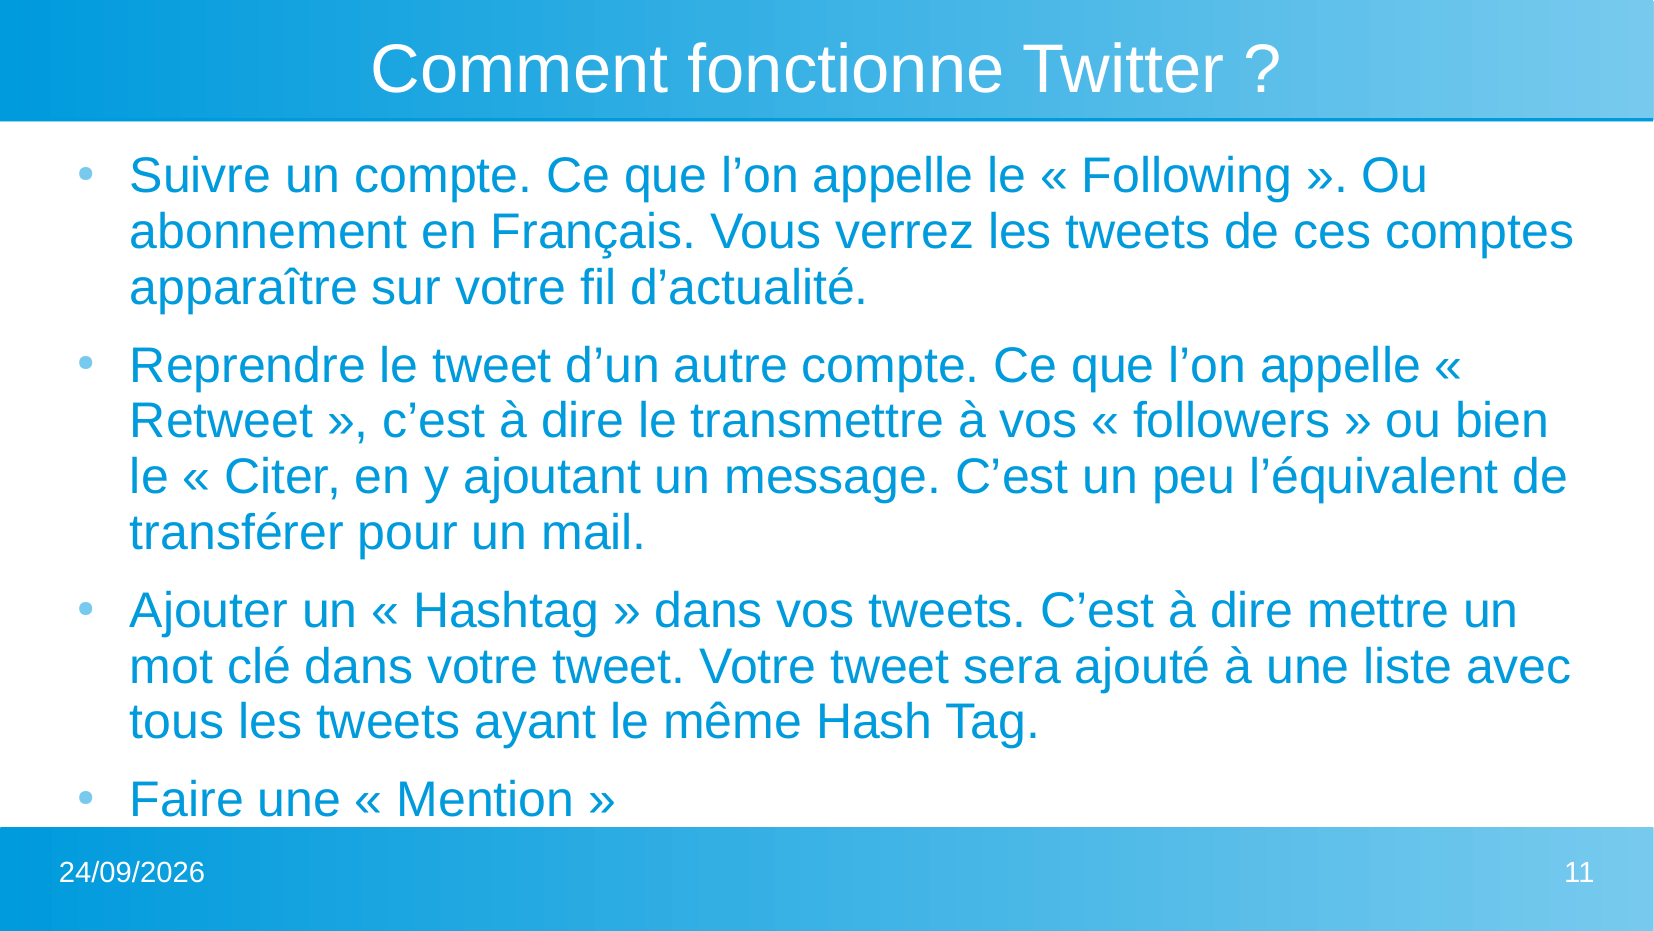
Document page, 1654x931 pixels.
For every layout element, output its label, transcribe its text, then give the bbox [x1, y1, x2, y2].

list Suivre un compte. Ce que l’on appelle le « Following ». Ou abonnement en Français. Vous verrez les tweets de ces comptes apparaître sur votre fil d’actualité. Reprendre le tweet d’un autre compte. Ce que l’on appelle « Retweet », c’est à dire le transmettre à vos « followers » ou bien le « Citer, en y ajoutant un message. C’est un peu l’équivalent de transférer pour un mail. Ajouter un « Hashtag » dans vos tweets. C’est à dire mettre un mot clé dans votre tweet. Votre tweet sera ajouté à une liste avec tous les tweets ayant le même Hash Tag. Faire une « Mention » [59, 147, 1595, 739]
title Comment fonctionne Twitter ? [59, 29, 1595, 108]
